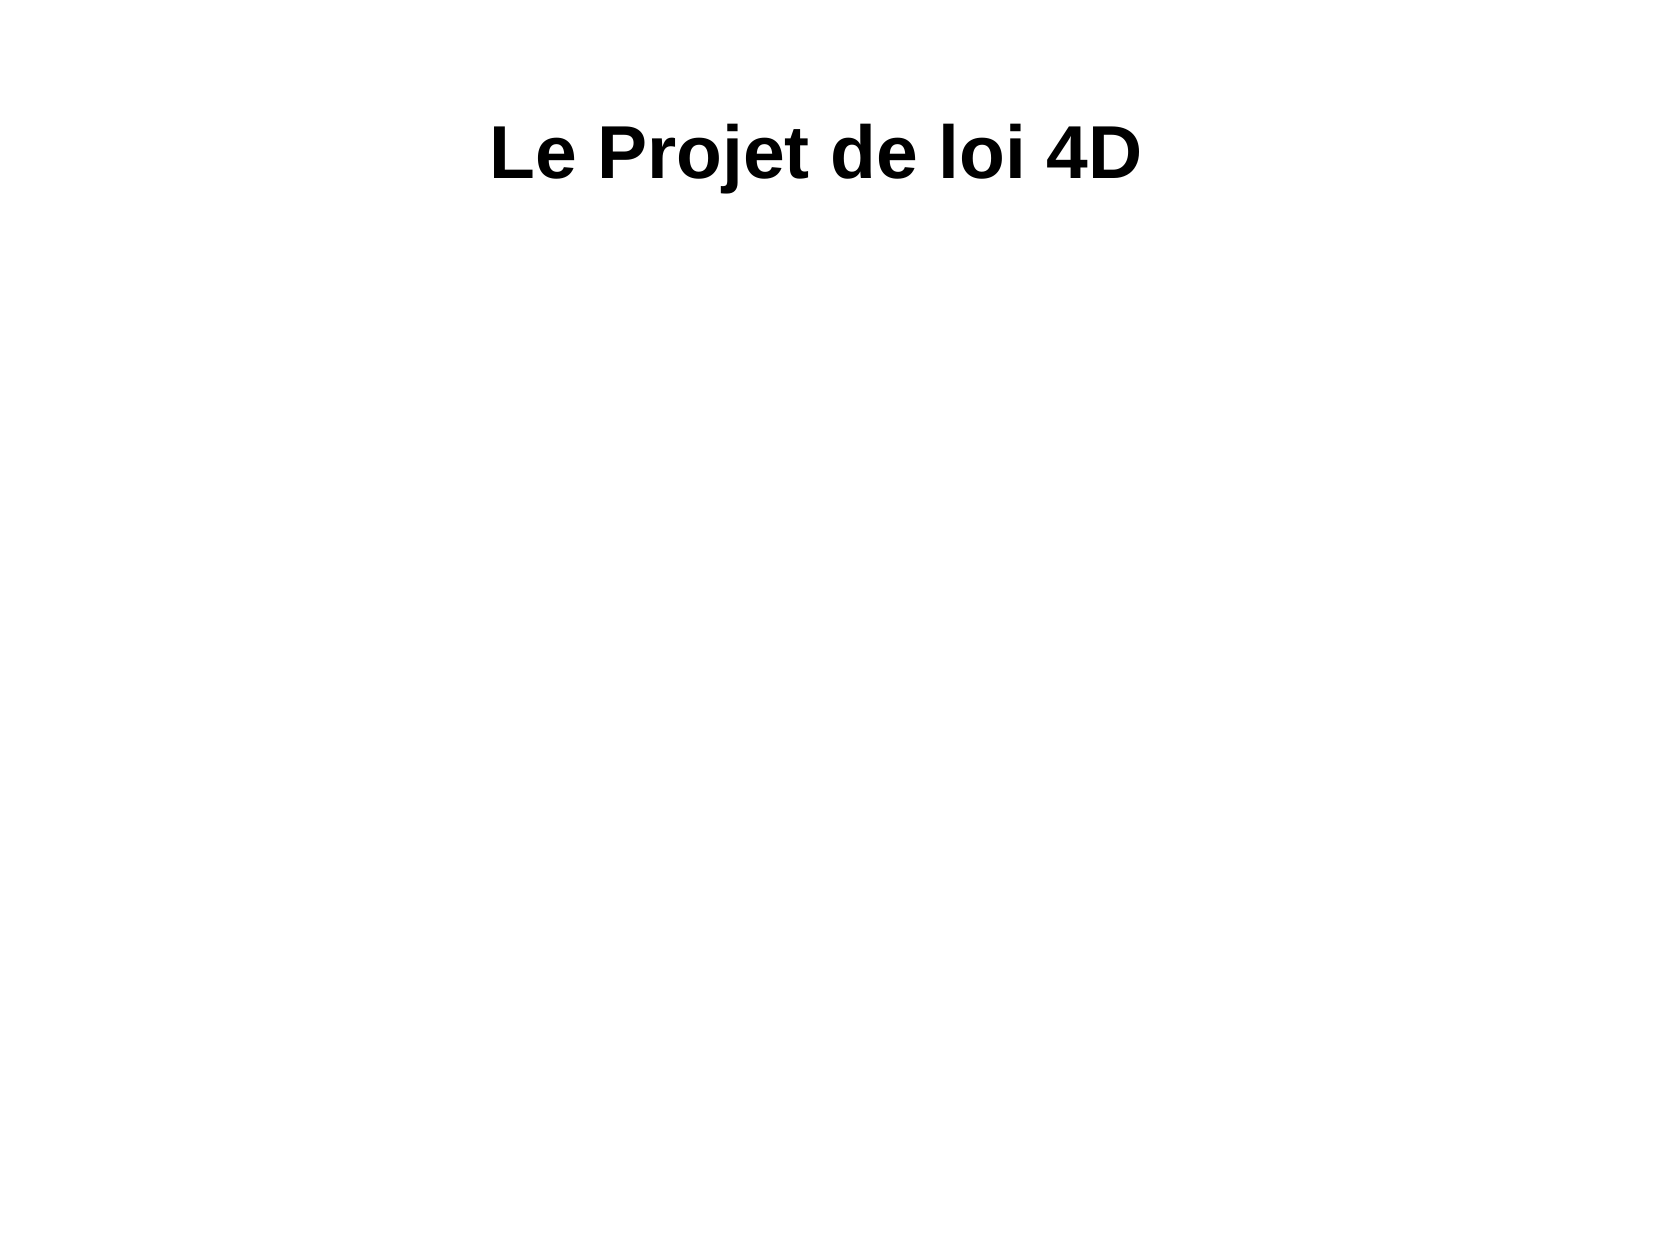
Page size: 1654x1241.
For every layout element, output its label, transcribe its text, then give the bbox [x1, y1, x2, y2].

title Le Projet de loi 4D [82, 49, 1571, 257]
